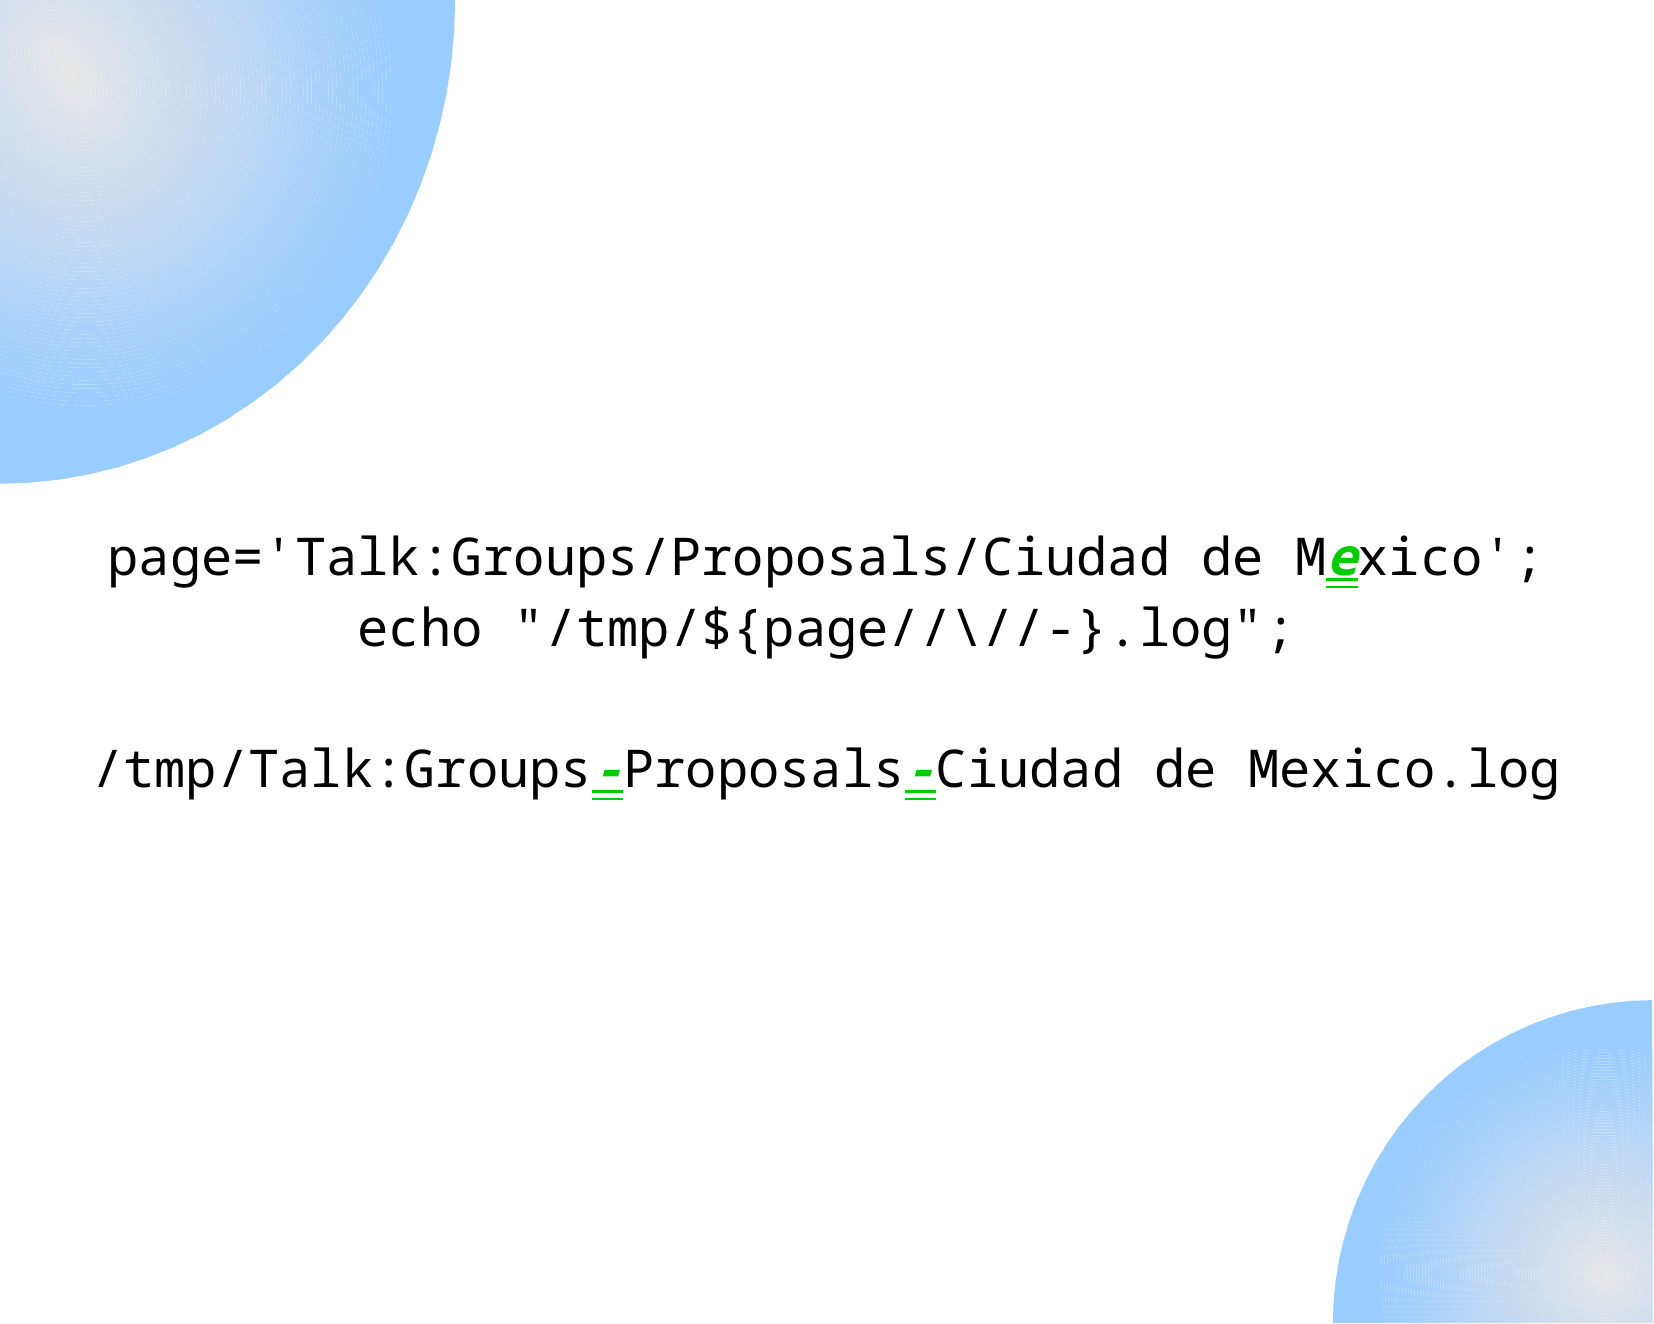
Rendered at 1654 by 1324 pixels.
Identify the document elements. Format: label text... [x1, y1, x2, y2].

subtitle page='Talk:Groups/Proposals/Ciudad de Mexico'; echo "/tmp/${page//\//-}.log"; /tmp/Talk:Groups-Proposals-Ciudad de Mexico.log [82, 149, 1571, 1174]
